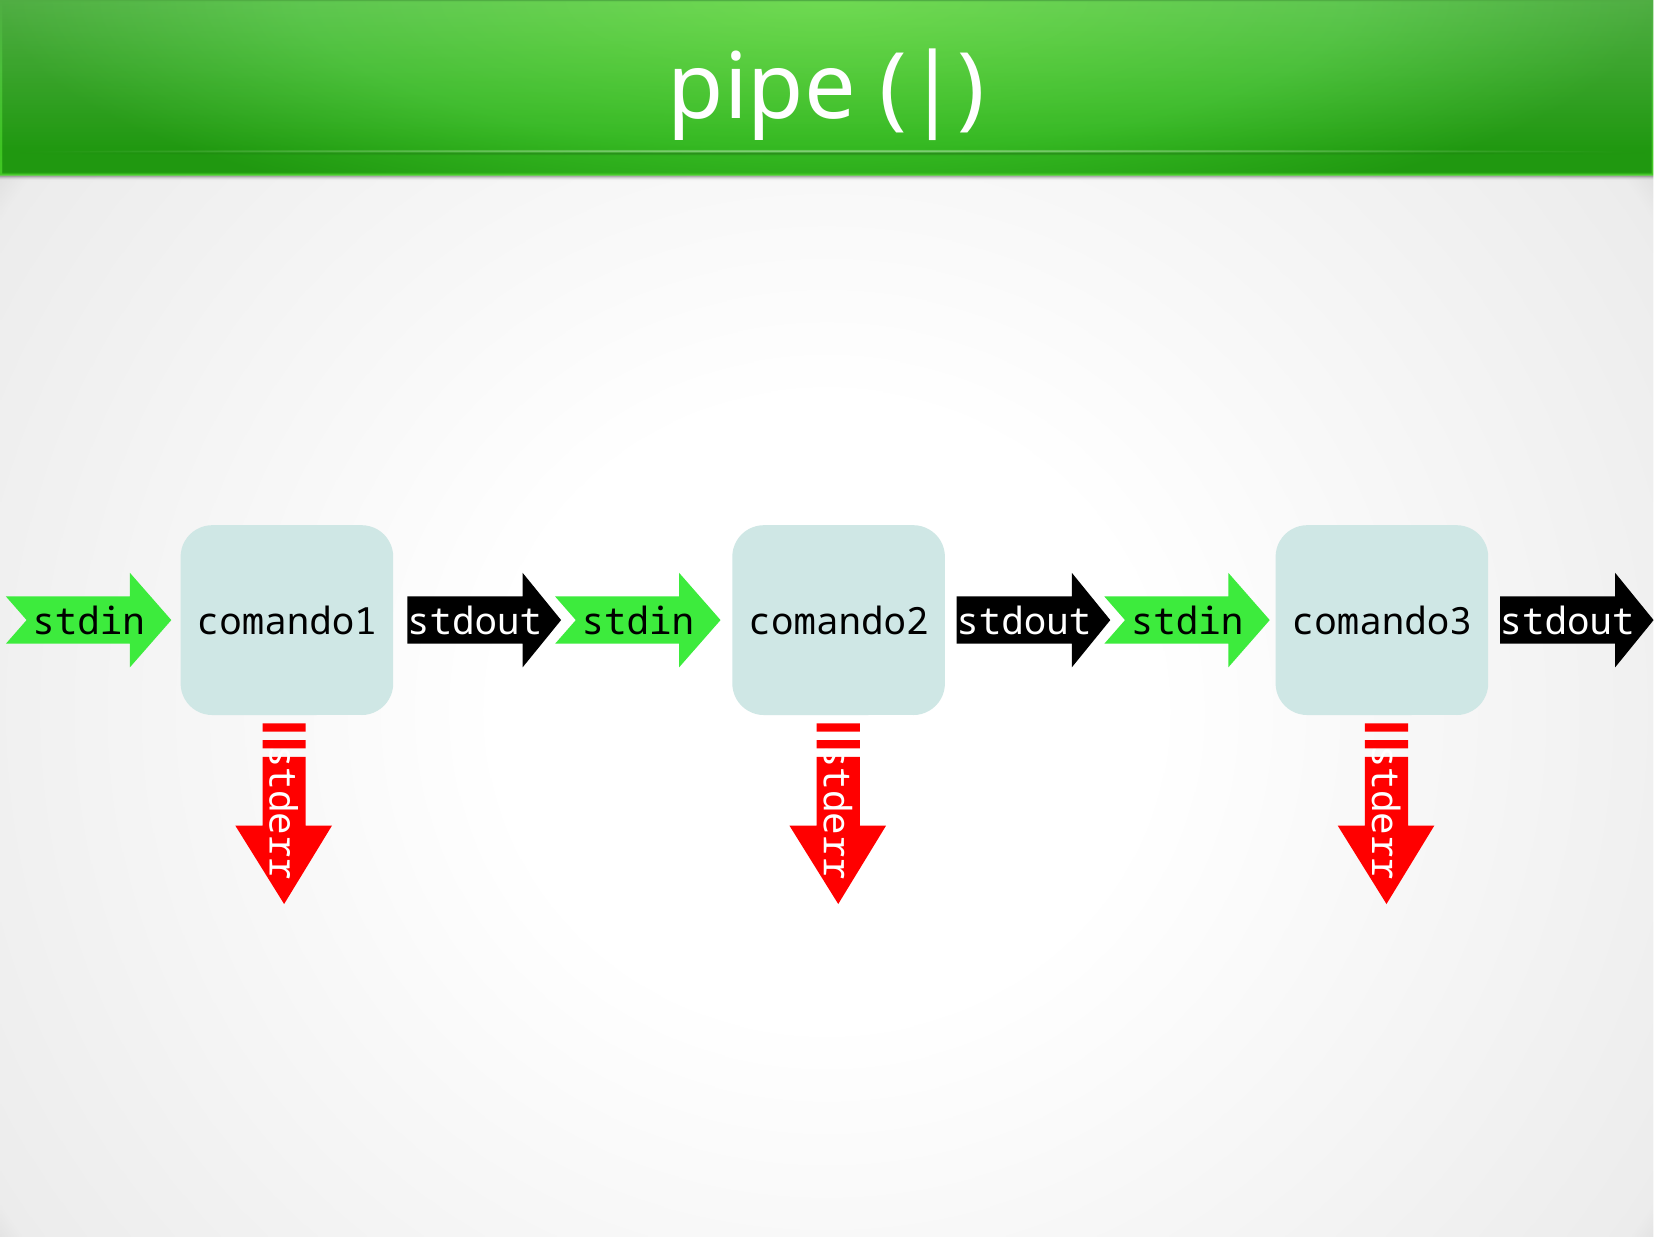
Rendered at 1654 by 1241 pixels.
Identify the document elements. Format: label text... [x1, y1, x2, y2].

text_box stdout [956, 572, 1111, 668]
text_box comando3 [1275, 525, 1489, 716]
text_box stdin [5, 572, 172, 668]
text_box stderr [235, 756, 333, 905]
text_box stderr [1337, 756, 1435, 905]
text_box stdout [407, 572, 562, 668]
text_box stdout [1500, 572, 1654, 668]
text_box stdin [555, 572, 721, 668]
text_box stderr [262, 723, 306, 732]
text_box stderr [1364, 740, 1409, 749]
text_box comando1 [180, 525, 394, 716]
text_box comando2 [732, 525, 945, 716]
text_box stderr [262, 740, 306, 749]
picture [0, 0, 1654, 1237]
text_box stderr [816, 740, 860, 749]
text_box stdin [1104, 572, 1270, 668]
text_box stderr [1364, 723, 1409, 732]
title pipe (|) [82, 11, 1571, 154]
text_box stderr [816, 723, 860, 732]
text_box stderr [789, 756, 887, 905]
